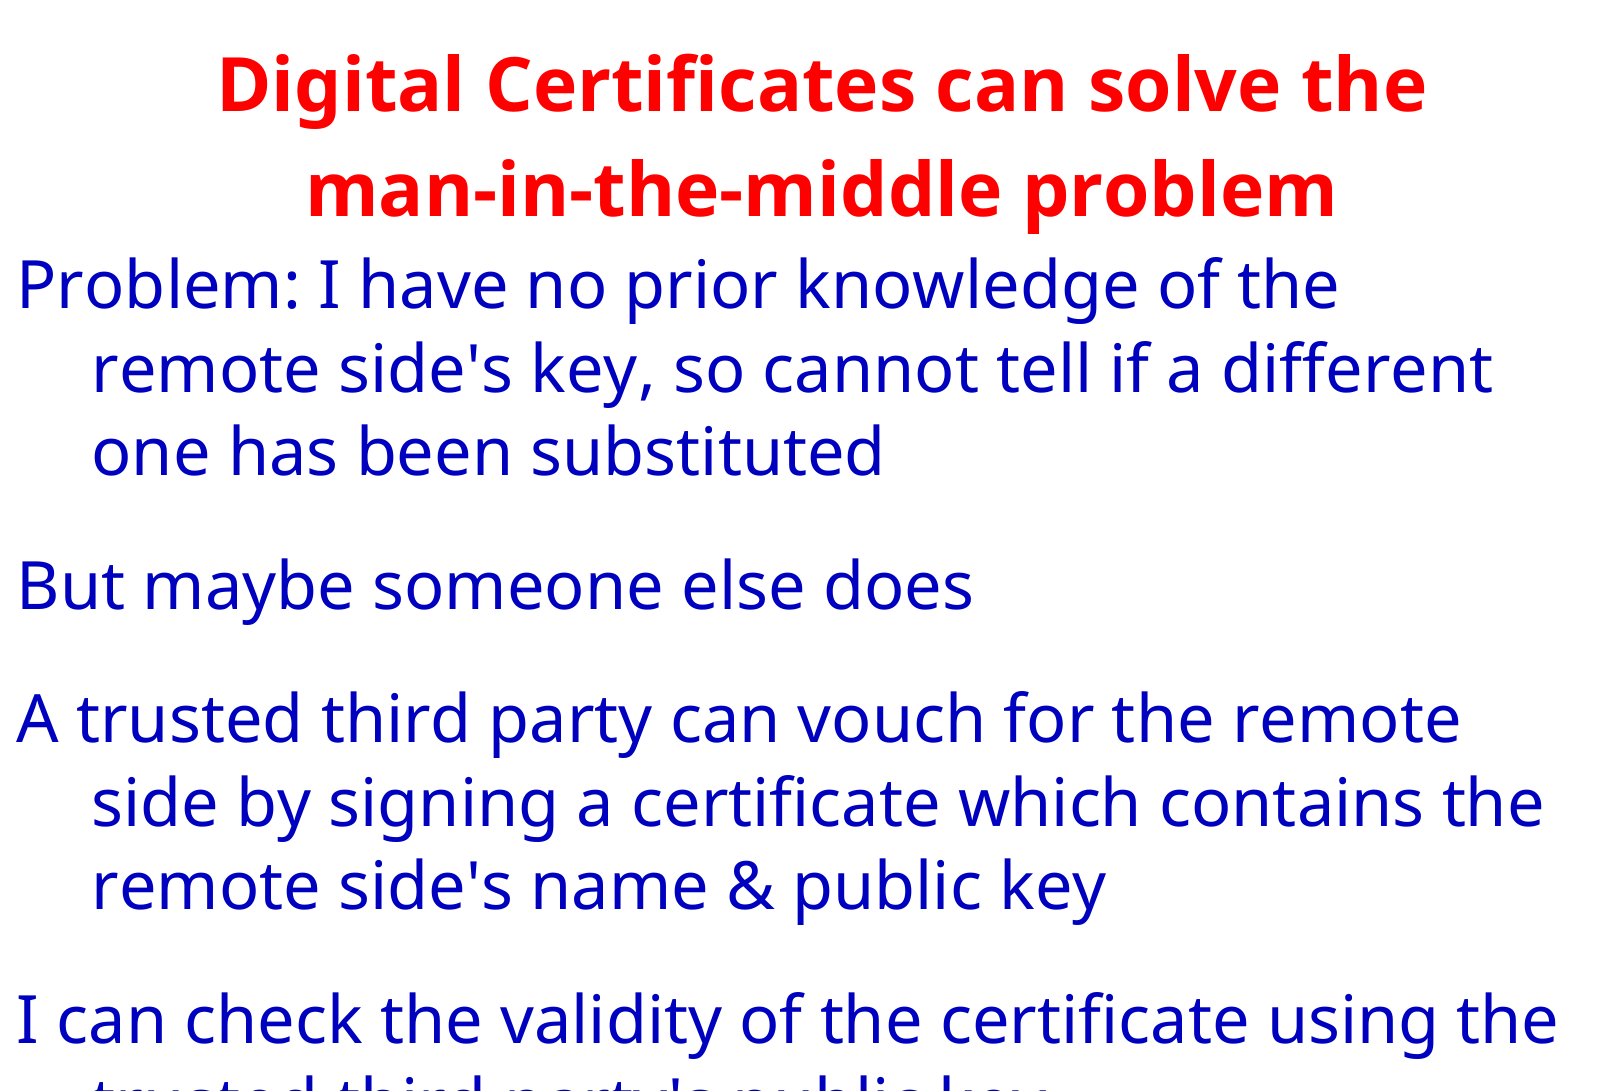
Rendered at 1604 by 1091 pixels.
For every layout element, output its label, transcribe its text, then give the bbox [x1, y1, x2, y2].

title Digital Certificates can solve the man-in-the-middle problem [131, 29, 1513, 208]
list Problem: I have no prior knowledge of the remote side's key, so cannot tell if a different one has been substituted But maybe someone else does A trusted third party can vouch for the remote side by signing a certificate which contains the remote side's name & public key I can check the validity of the certificate using the trusted third party's public key [16, 242, 1571, 1063]
